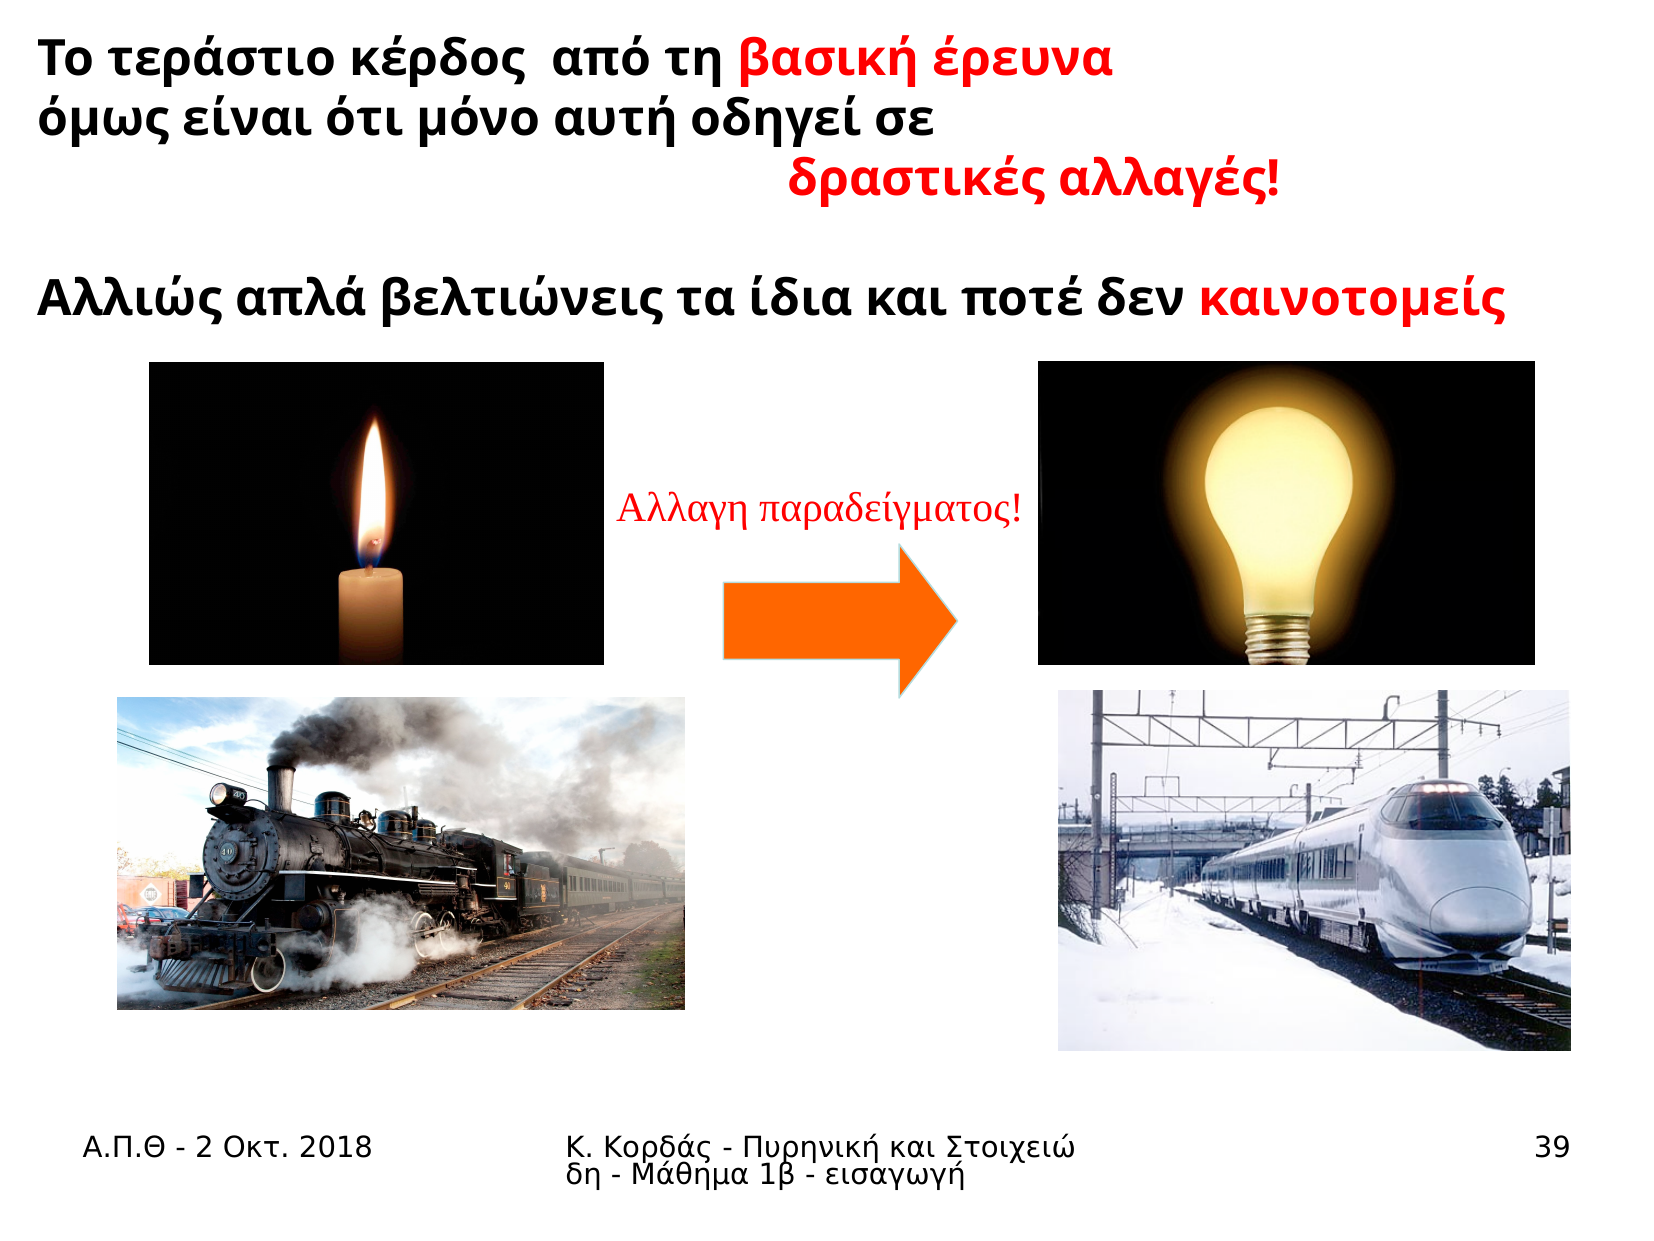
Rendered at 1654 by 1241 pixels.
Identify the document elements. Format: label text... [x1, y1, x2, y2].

text_box Αλλαγη παραδείγματος! [601, 472, 1040, 538]
picture [149, 362, 604, 665]
picture [1038, 361, 1535, 665]
title To τεράστιο κέρδος από τη βασική έρευνα όμως είναι ότι μόνο αυτή οδηγεί σε δραστικές αλλαγές! Αλλιώς απλά βελτιώνεις τα ίδια και ποτέ δεν καινοτομείς [22, 18, 1613, 263]
picture [1058, 690, 1571, 1051]
text_box [723, 544, 958, 698]
picture [117, 697, 685, 1010]
